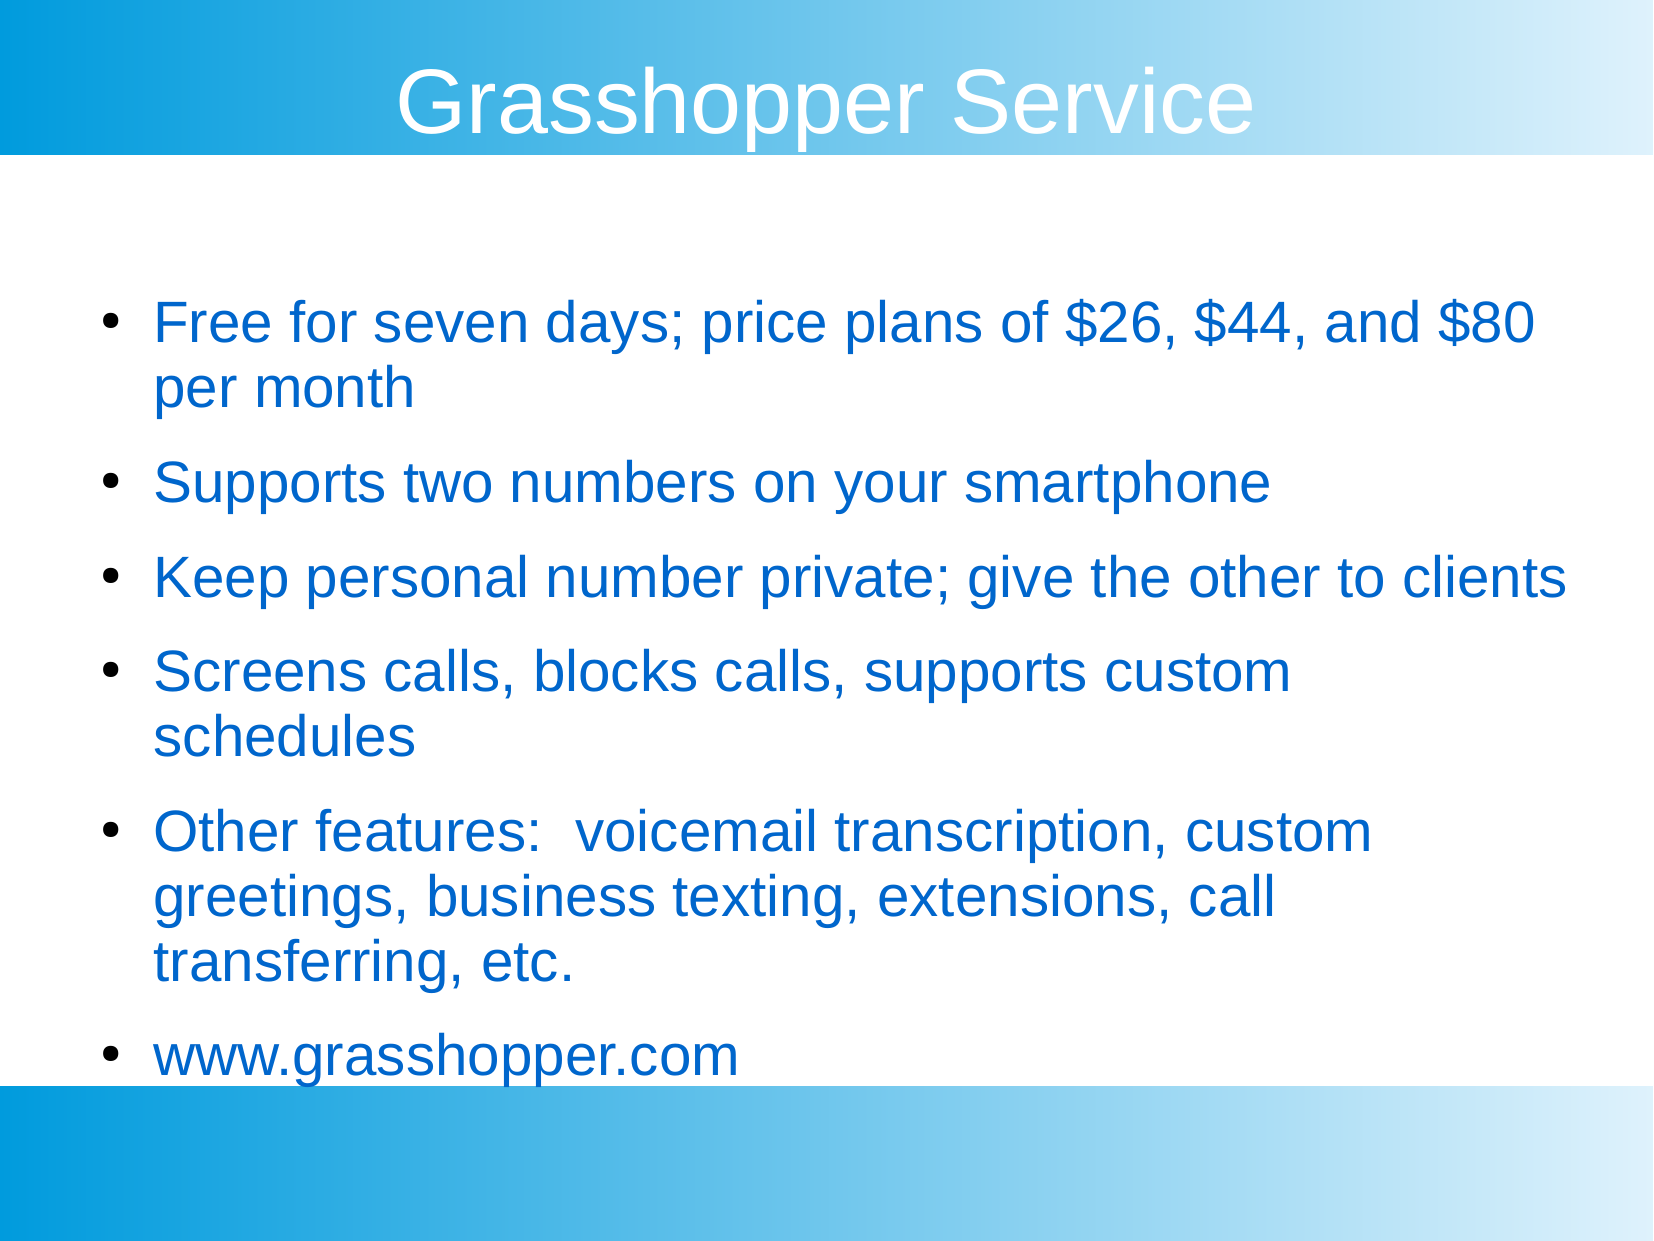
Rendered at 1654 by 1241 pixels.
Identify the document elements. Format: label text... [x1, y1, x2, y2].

list Free for seven days; price plans of $26, $44, and $80 per month Supports two numbers on your smartphone Keep personal number private; give the other to clients Screens calls, blocks calls, supports custom schedules Other features: voicemail transcription, custom greetings, business texting, extensions, call transferring, etc. www.grasshopper.com [82, 290, 1571, 1010]
title Grasshopper Service [82, 49, 1571, 155]
